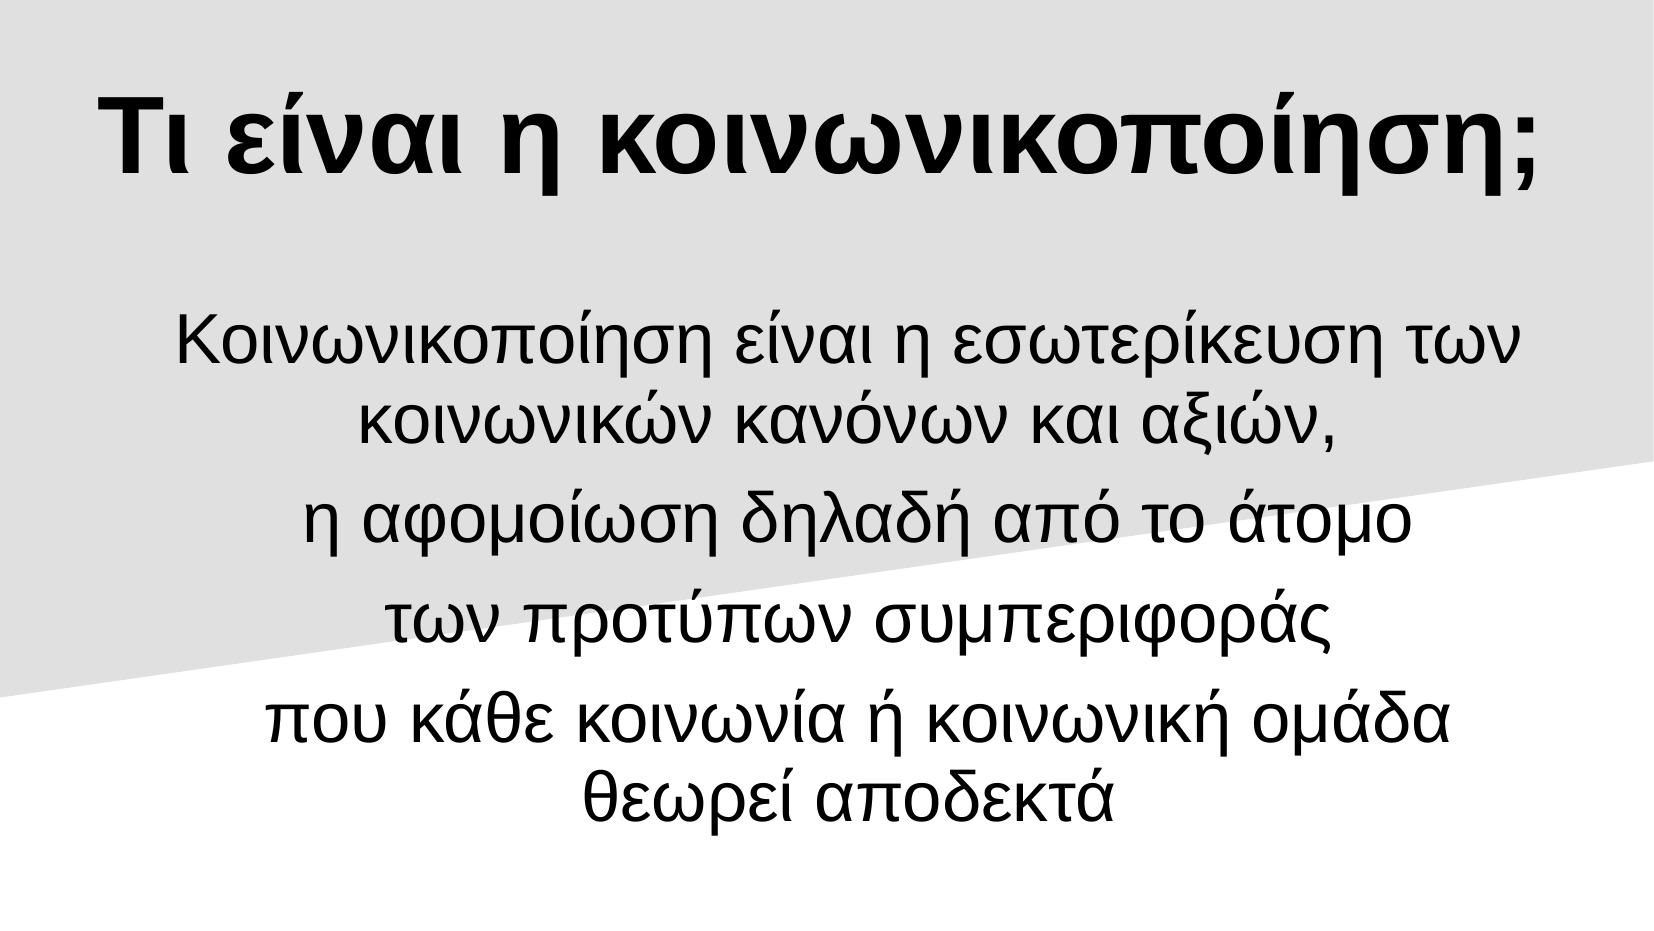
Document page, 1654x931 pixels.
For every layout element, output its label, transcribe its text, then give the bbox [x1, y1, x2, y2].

title Τι είναι η κοινωνικοποίηση; [83, 15, 1561, 256]
list Κοινωνικοποίηση είναι η εσωτερίκευση των κοινωνικών κανόνων και αξιών, η αφομοίωση δηλαδή από το άτομο των προτύπων συμπεριφοράς που κάθε κοινωνία ή κοινωνική ομάδα θεωρεί αποδεκτά [75, 300, 1564, 840]
